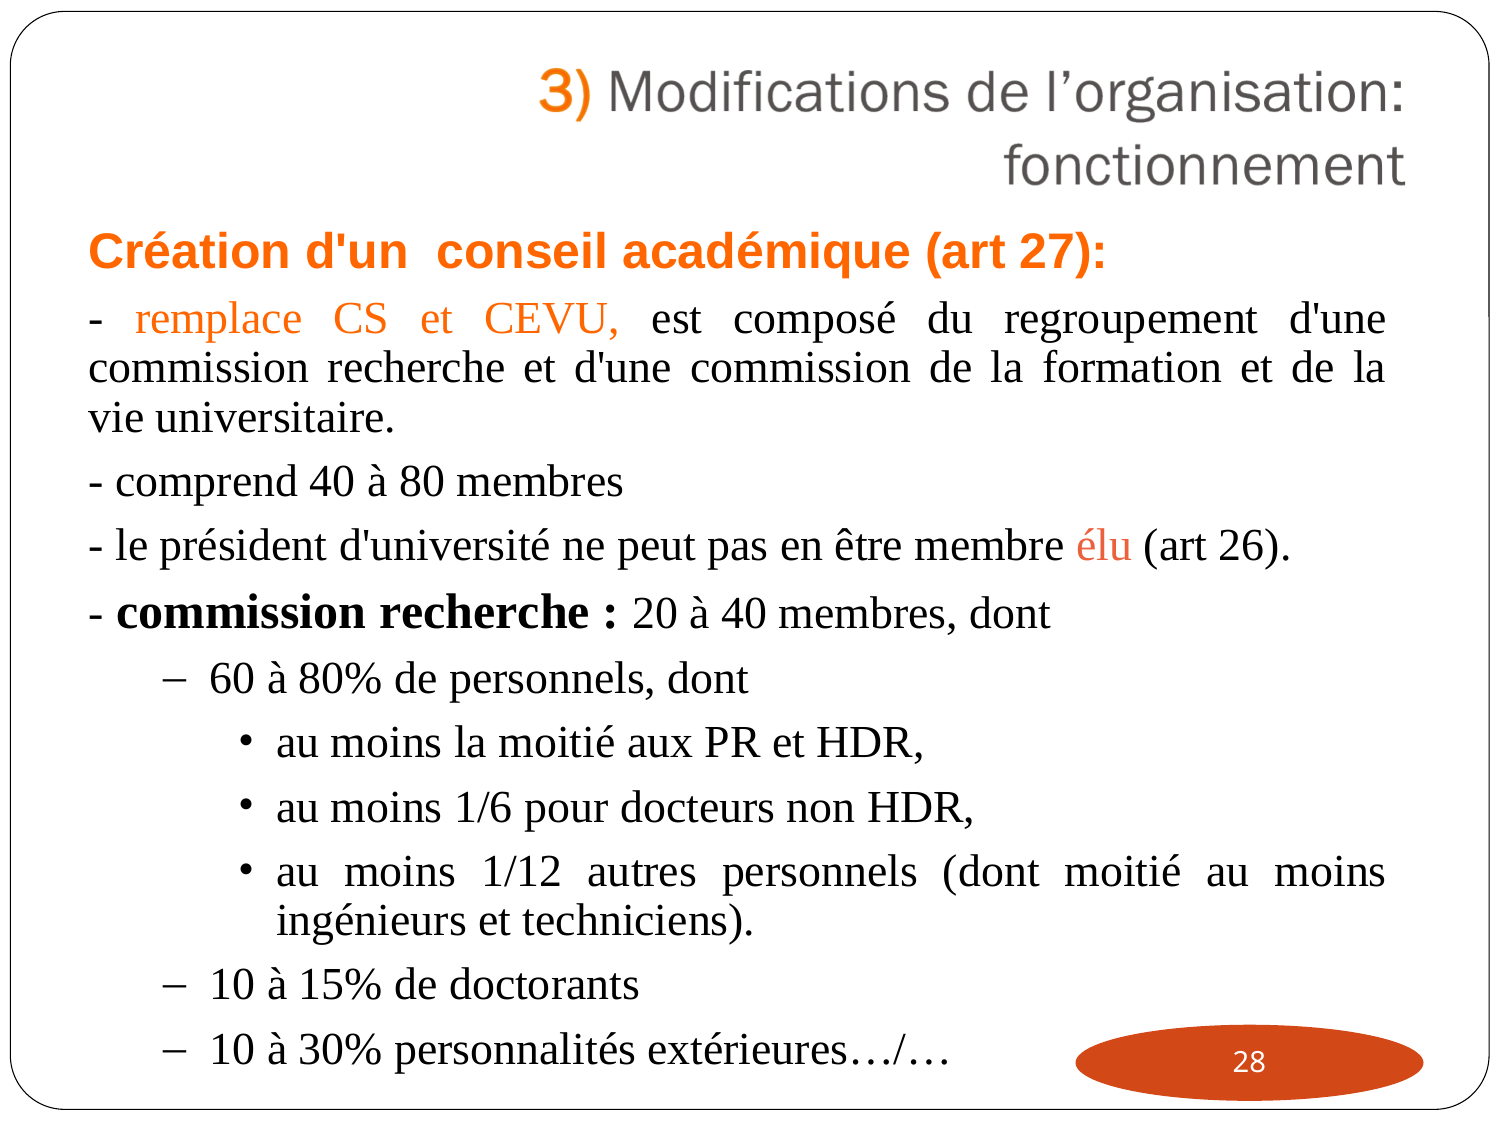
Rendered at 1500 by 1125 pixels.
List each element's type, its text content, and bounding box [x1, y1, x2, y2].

text_box Création d'un conseil académique (art 27): - remplace CS et CEVU, est composé du regroupement d'une commission recherche et d'une commission de la formation et de la vie universitaire. - comprend 40 à 80 membres - le président d'université ne peut pas en être membre élu (art 26). - commission recherche : 20 à 40 membres, dont 60 à 80% de personnels, dont au moins la moitié aux PR et HDR, au moins 1/6 pour docteurs non HDR, au moins 1/12 autres personnels (dont moitié au moins ingénieurs et techniciens). 10 à 15% de doctorants 10 à 30% personnalités extérieures…/… [88, 206, 1388, 1093]
text_box <numéro> [1143, 1093, 1356, 1101]
picture [187, 49, 1421, 244]
text_box <numéro> [1388, 1039, 1424, 1086]
